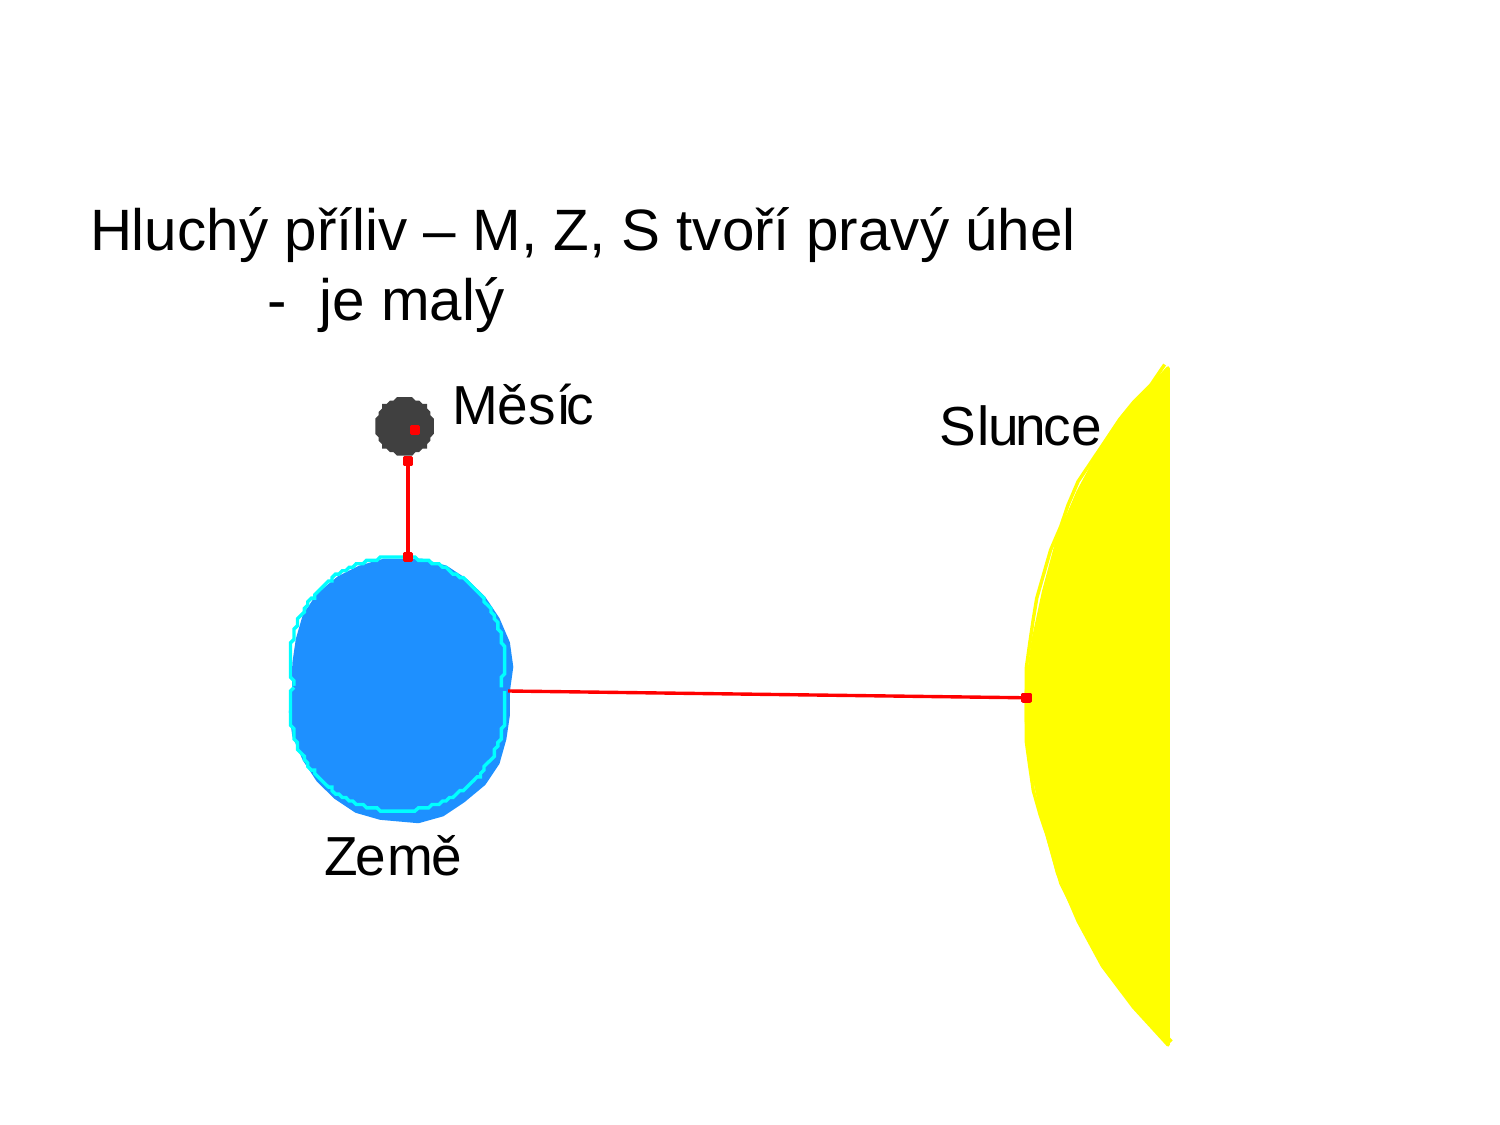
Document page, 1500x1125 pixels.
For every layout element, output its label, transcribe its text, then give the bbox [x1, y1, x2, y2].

picture [242, 302, 1258, 1083]
title Hluchý příliv – M, Z, S tvoří pravý úhel - je malý [75, 45, 1426, 233]
